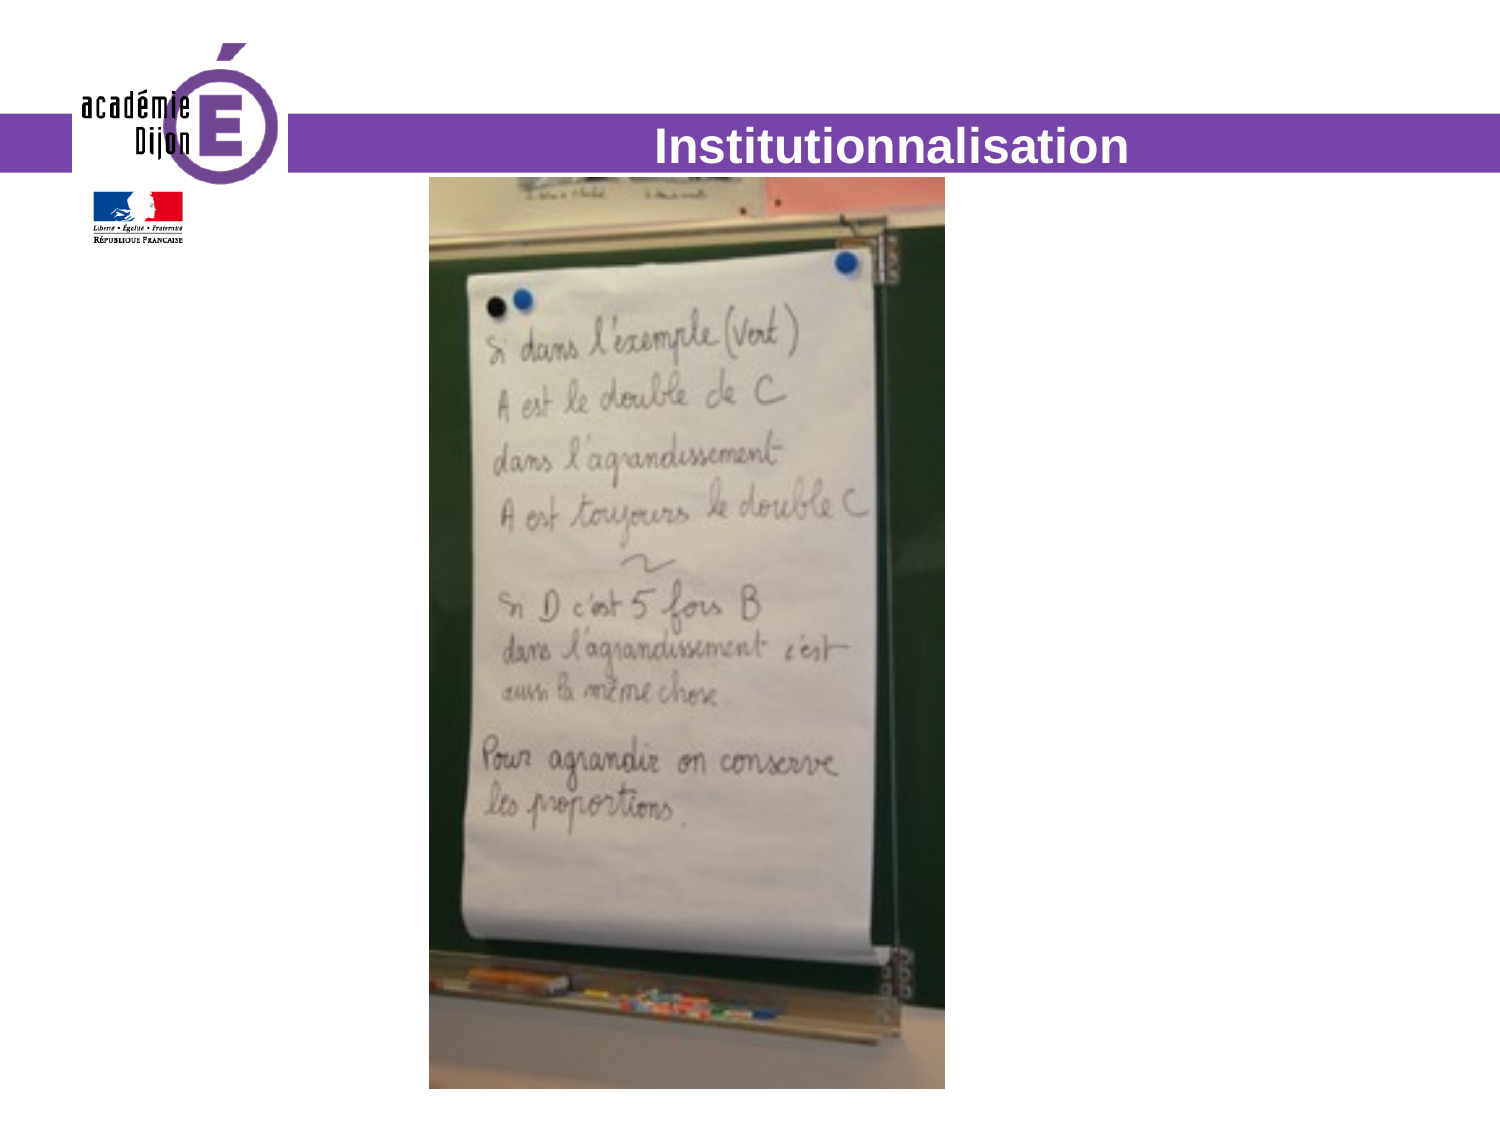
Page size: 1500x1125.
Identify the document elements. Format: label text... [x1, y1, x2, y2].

picture [82, 43, 278, 243]
title Institutionnalisation [360, 106, 1425, 178]
picture [429, 177, 945, 1089]
